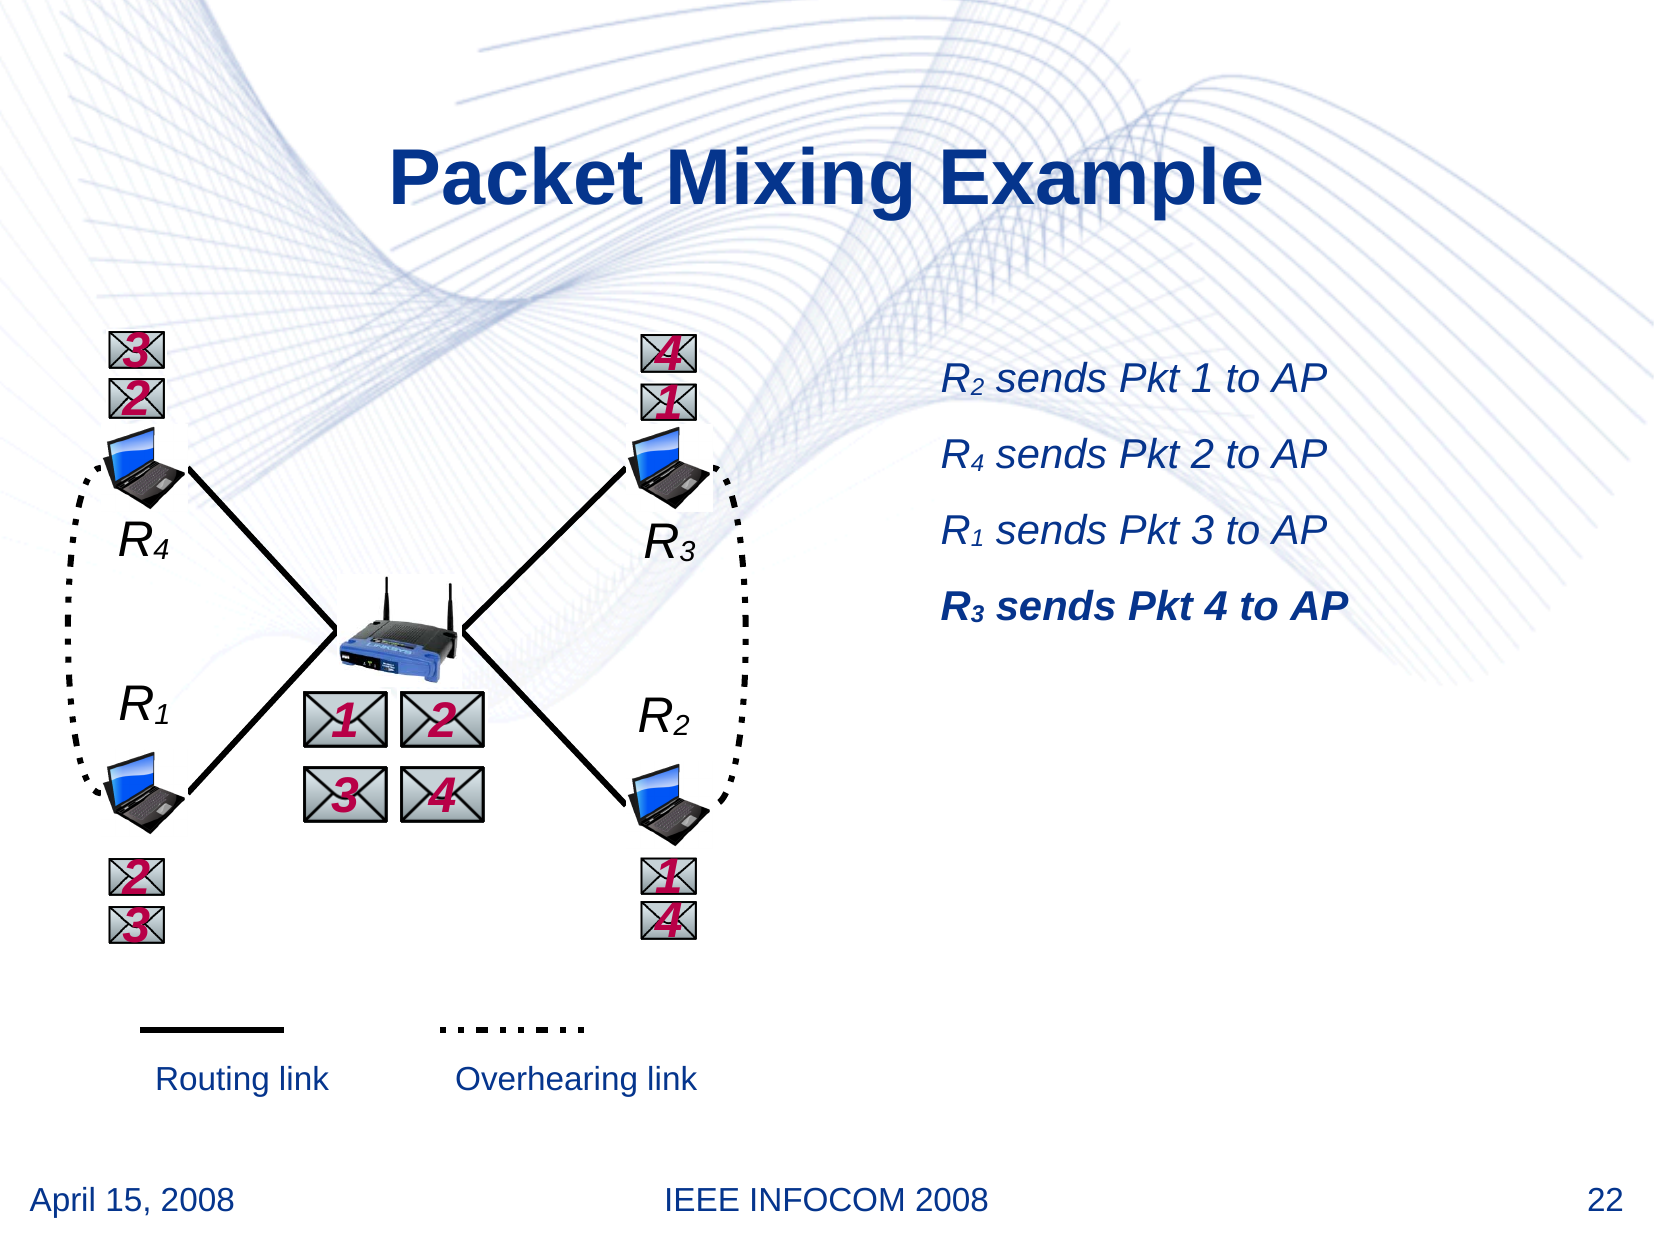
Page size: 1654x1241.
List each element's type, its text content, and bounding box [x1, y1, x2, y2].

text_box R2 [637, 686, 690, 760]
text_box Overhearing link [440, 1053, 713, 1106]
text_box R1 [118, 675, 171, 748]
picture [0, 0, 1654, 1241]
text_box R4 [117, 511, 170, 584]
text_box R3 [643, 513, 696, 586]
text_box Routing link [140, 1053, 366, 1106]
list R2 sends Pkt 1 to AP R4 sends Pkt 2 to AP R1 sends Pkt 3 to AP R3 sends Pkt 4 to AP [900, 354, 1536, 1108]
title Packet Mixing Example [118, 59, 1536, 296]
